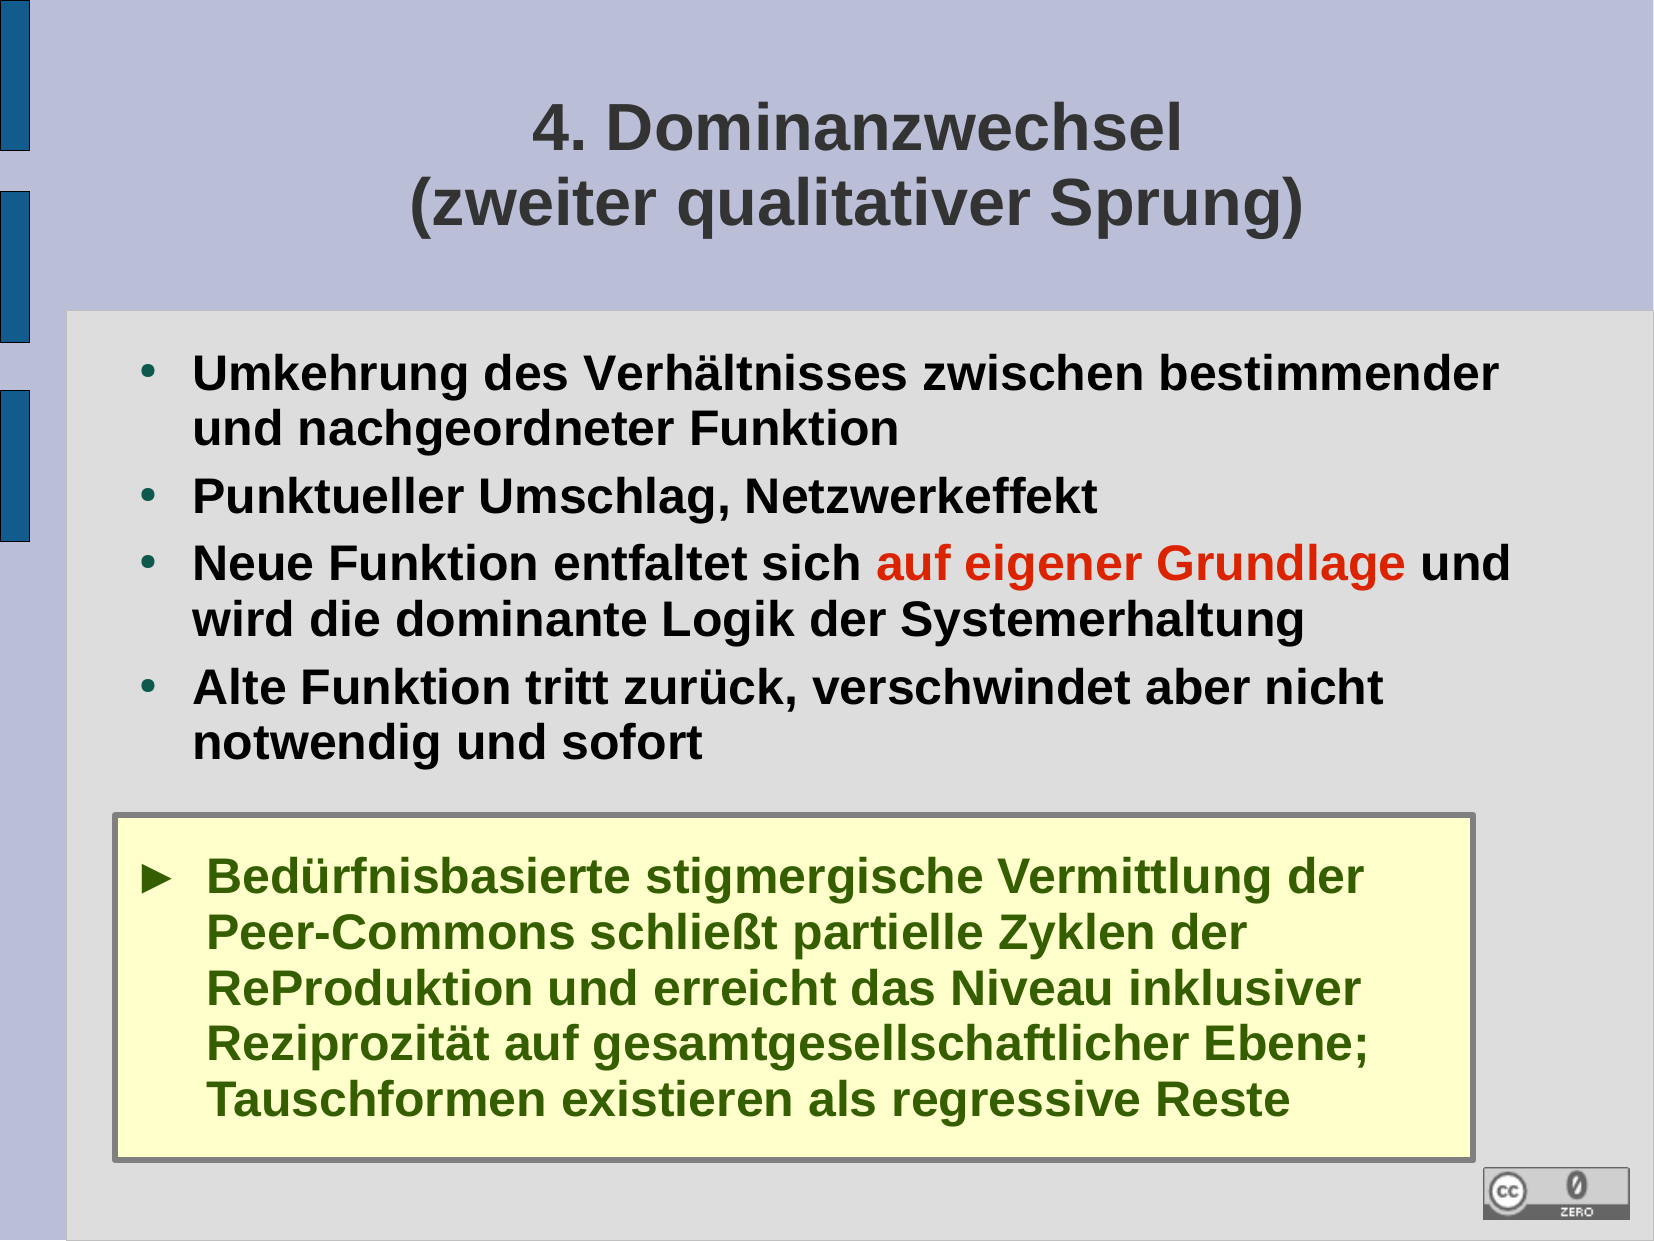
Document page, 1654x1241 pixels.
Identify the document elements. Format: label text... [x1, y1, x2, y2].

title 4. Dominanzwechsel (zweiter qualitativer Sprung) [121, 61, 1595, 269]
text_box ► Bedürfnisbasierte stigmergische Vermittlung der Peer-Commons schließt partielle Zyklen der ReProduktion und erreicht das Niveau inklusiver Reziprozität auf gesamtgesellschaftlicher Ebene; Tauschformen existieren als regressive Reste [115, 814, 1474, 1161]
list Umkehrung des Verhältnisses zwischen bestimmender und nachgeordneter Funktion Punktueller Umschlag, Netzwerkeffekt Neue Funktion entfaltet sich auf eigener Grundlage und wird die dominante Logik der Systemerhaltung Alte Funktion tritt zurück, verschwindet aber nicht notwendig und sofort [121, 344, 1595, 1152]
picture [1483, 1167, 1630, 1220]
